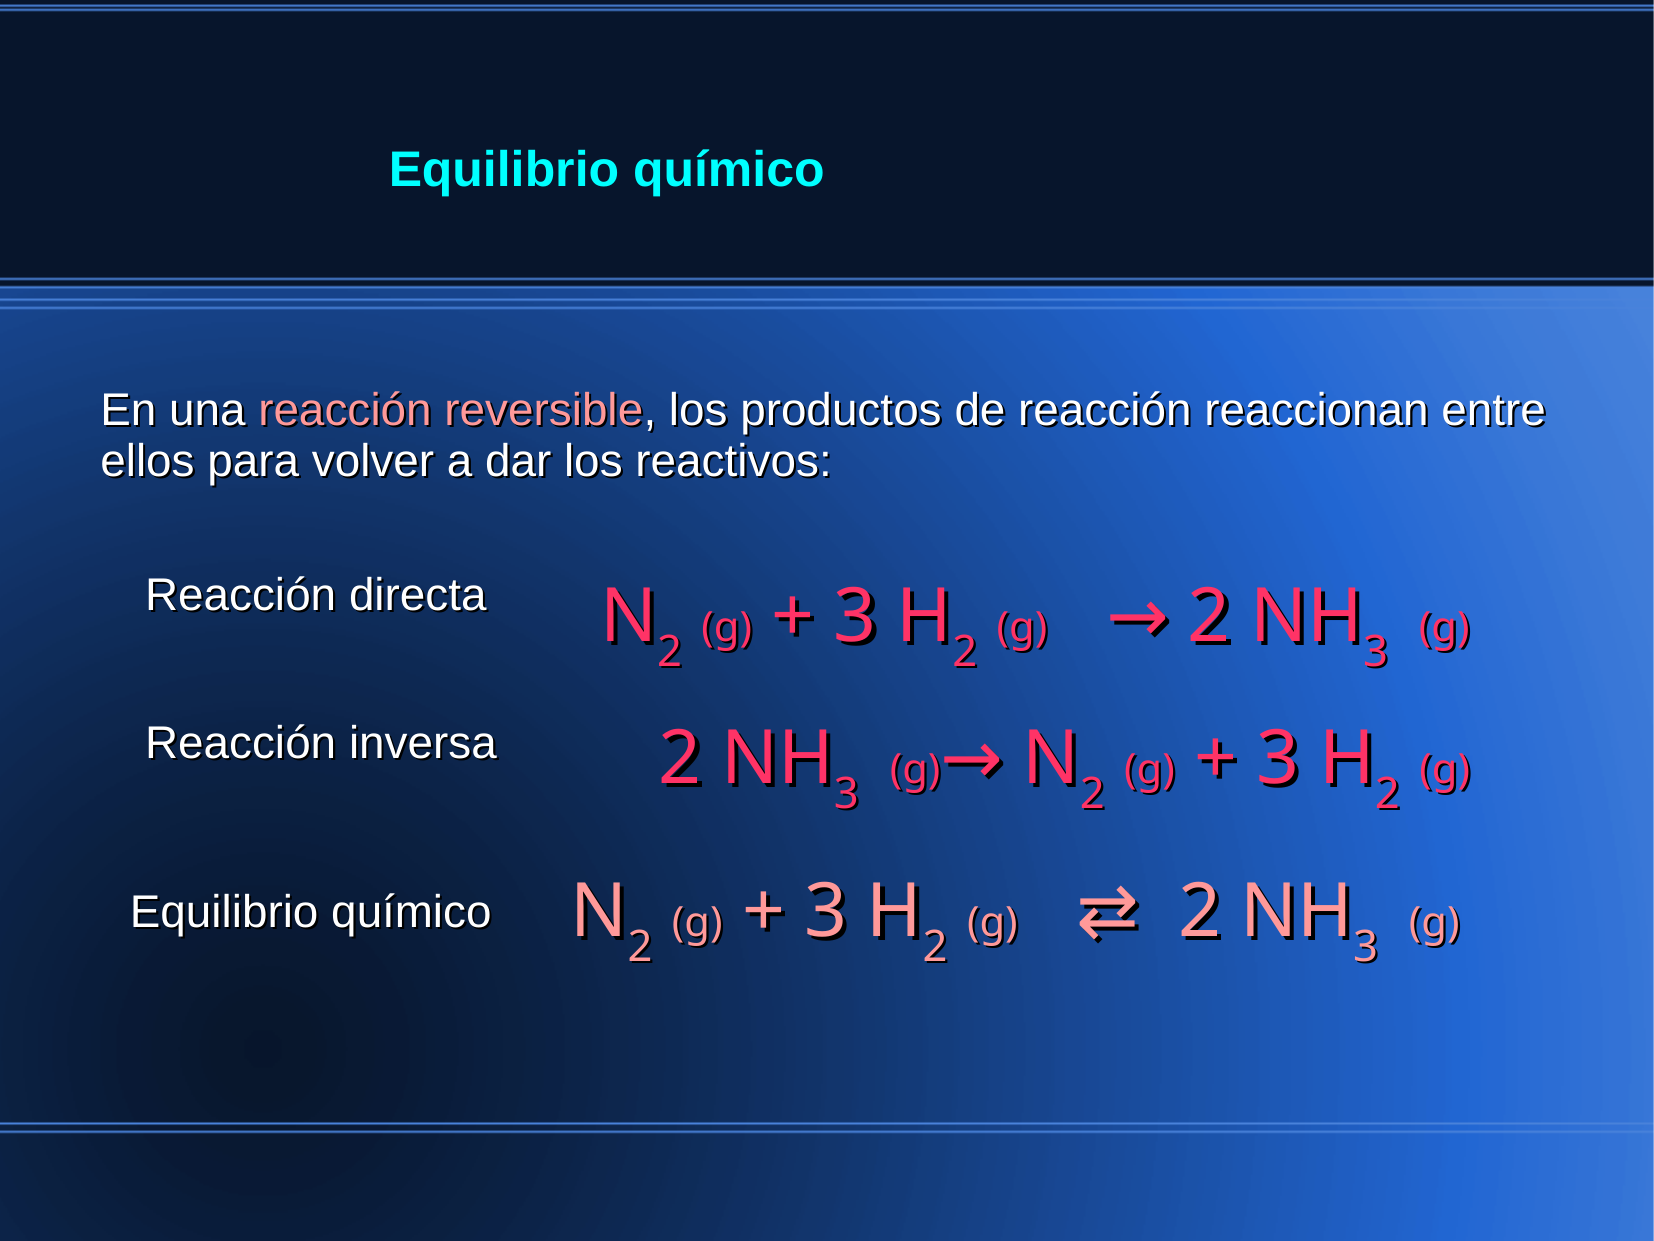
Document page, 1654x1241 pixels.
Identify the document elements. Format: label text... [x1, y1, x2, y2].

text_box N2 (g) + 3 H2 (g) ⇄ 2 NH3 (g) [531, 856, 1654, 1010]
text_box Reacción inversa [74, 716, 562, 768]
text_box Reacción directa [74, 568, 562, 621]
text_box En una reacción reversible, los productos de reacción reaccionan entre ellos para volver a dar los reactivos: [29, 383, 1625, 532]
text_box Equilibrio químico [59, 885, 549, 967]
text_box 2 NH3 (g)→ N2 (g) + 3 H2 (g) [620, 703, 1654, 856]
picture [0, 0, 1654, 1241]
text_box N2 (g) + 3 H2 (g) → 2 NH3 (g) [561, 561, 1654, 715]
title Equilibrio químico [32, 118, 1182, 220]
